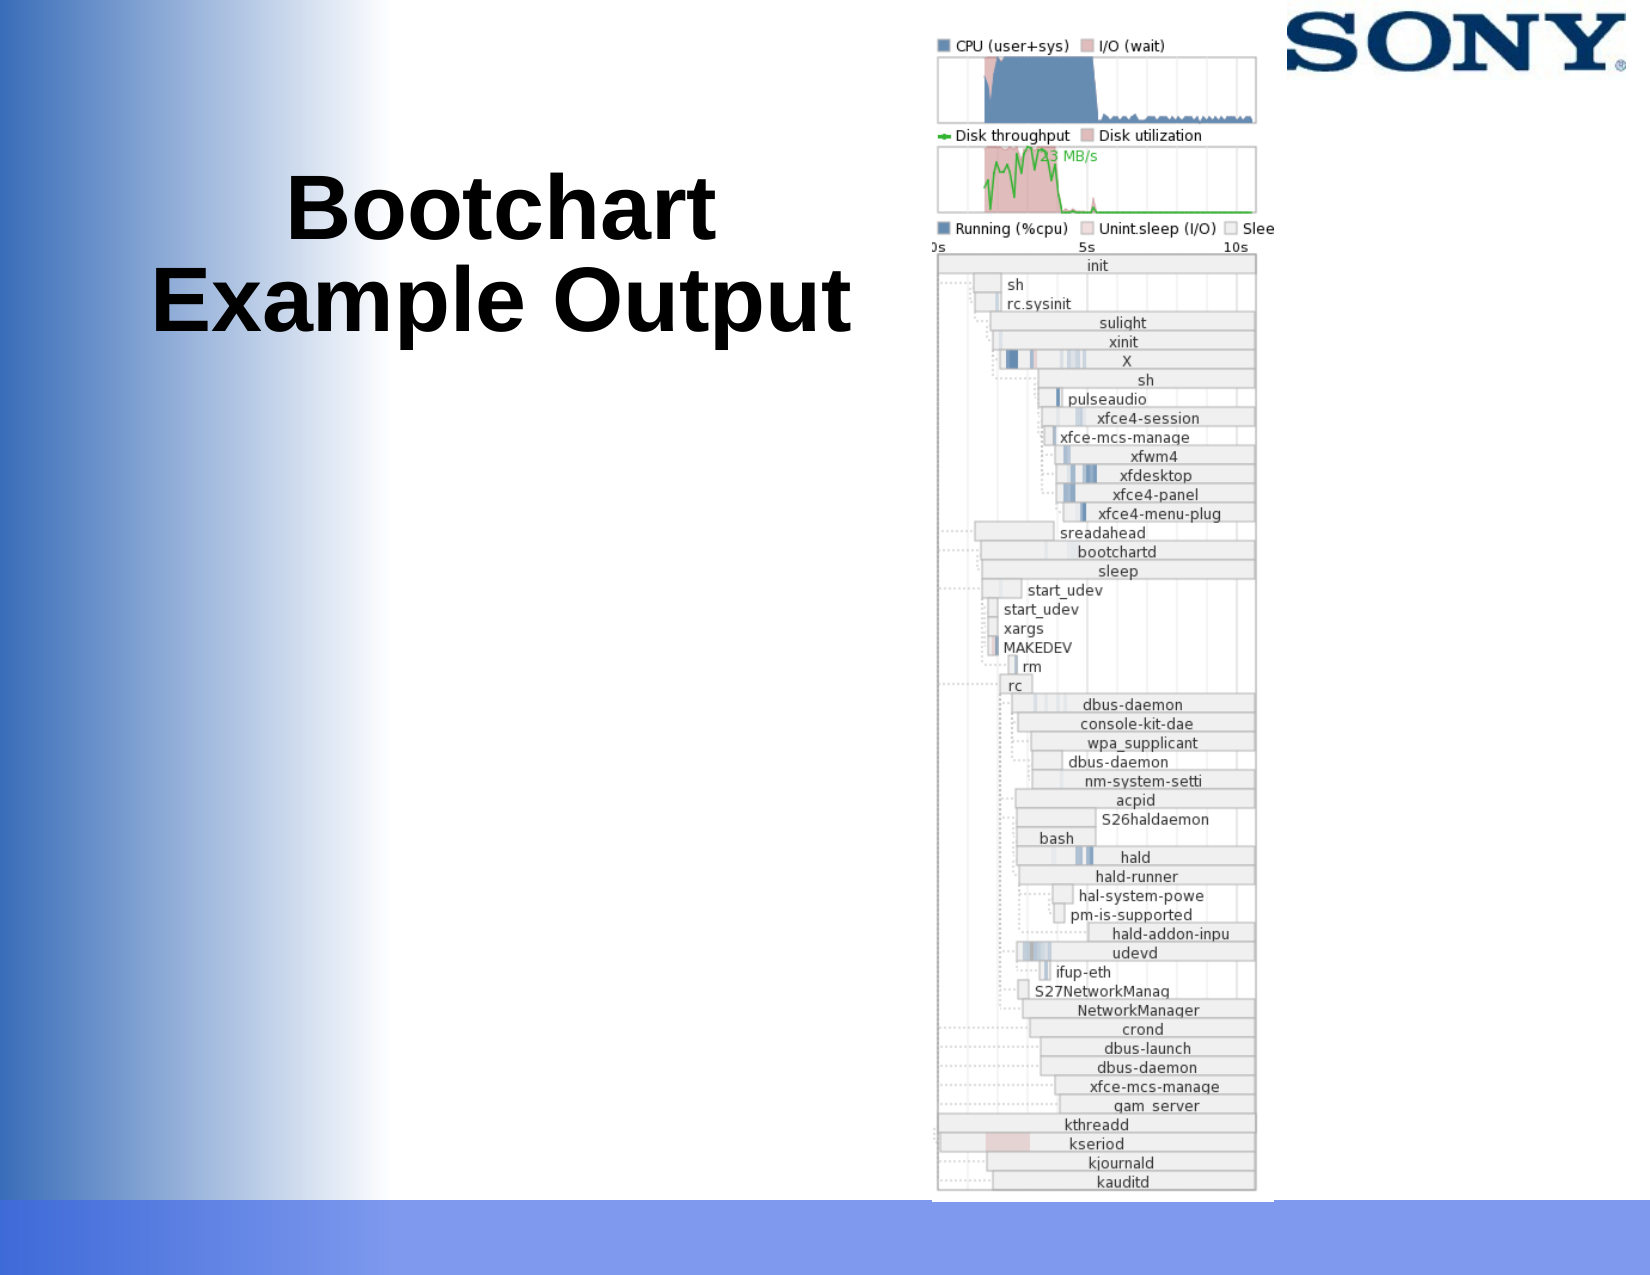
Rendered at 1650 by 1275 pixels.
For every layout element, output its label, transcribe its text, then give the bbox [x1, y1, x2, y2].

picture [932, 30, 1274, 1202]
picture [1287, 0, 1626, 80]
title Bootchart Example Output [149, 74, 854, 441]
